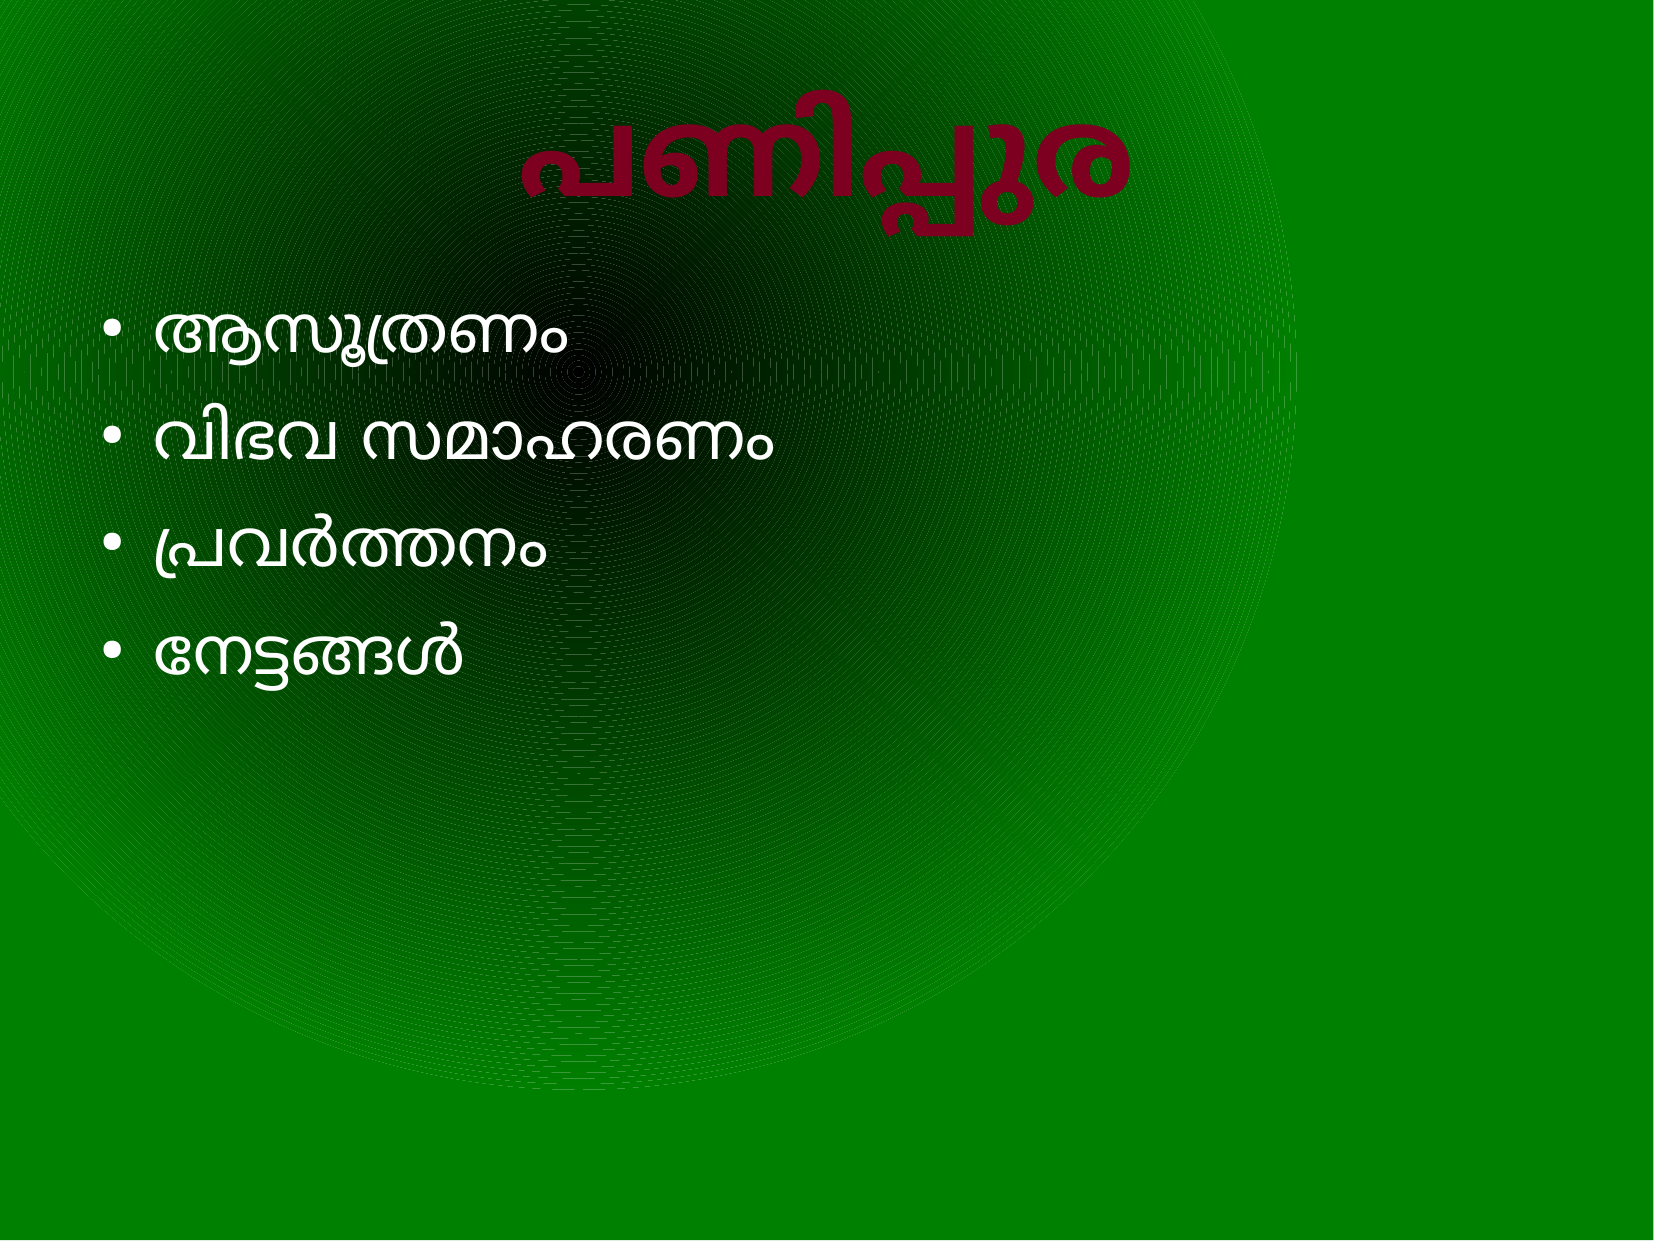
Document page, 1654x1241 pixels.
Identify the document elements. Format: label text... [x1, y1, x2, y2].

list ആസൂത്രണം വിഭവ സമാഹരണം പ്രവര്‍ത്തനം നേട്ടങ്ങള്‍ [82, 290, 1571, 1109]
title പണിപ്പുര [82, 49, 1571, 257]
